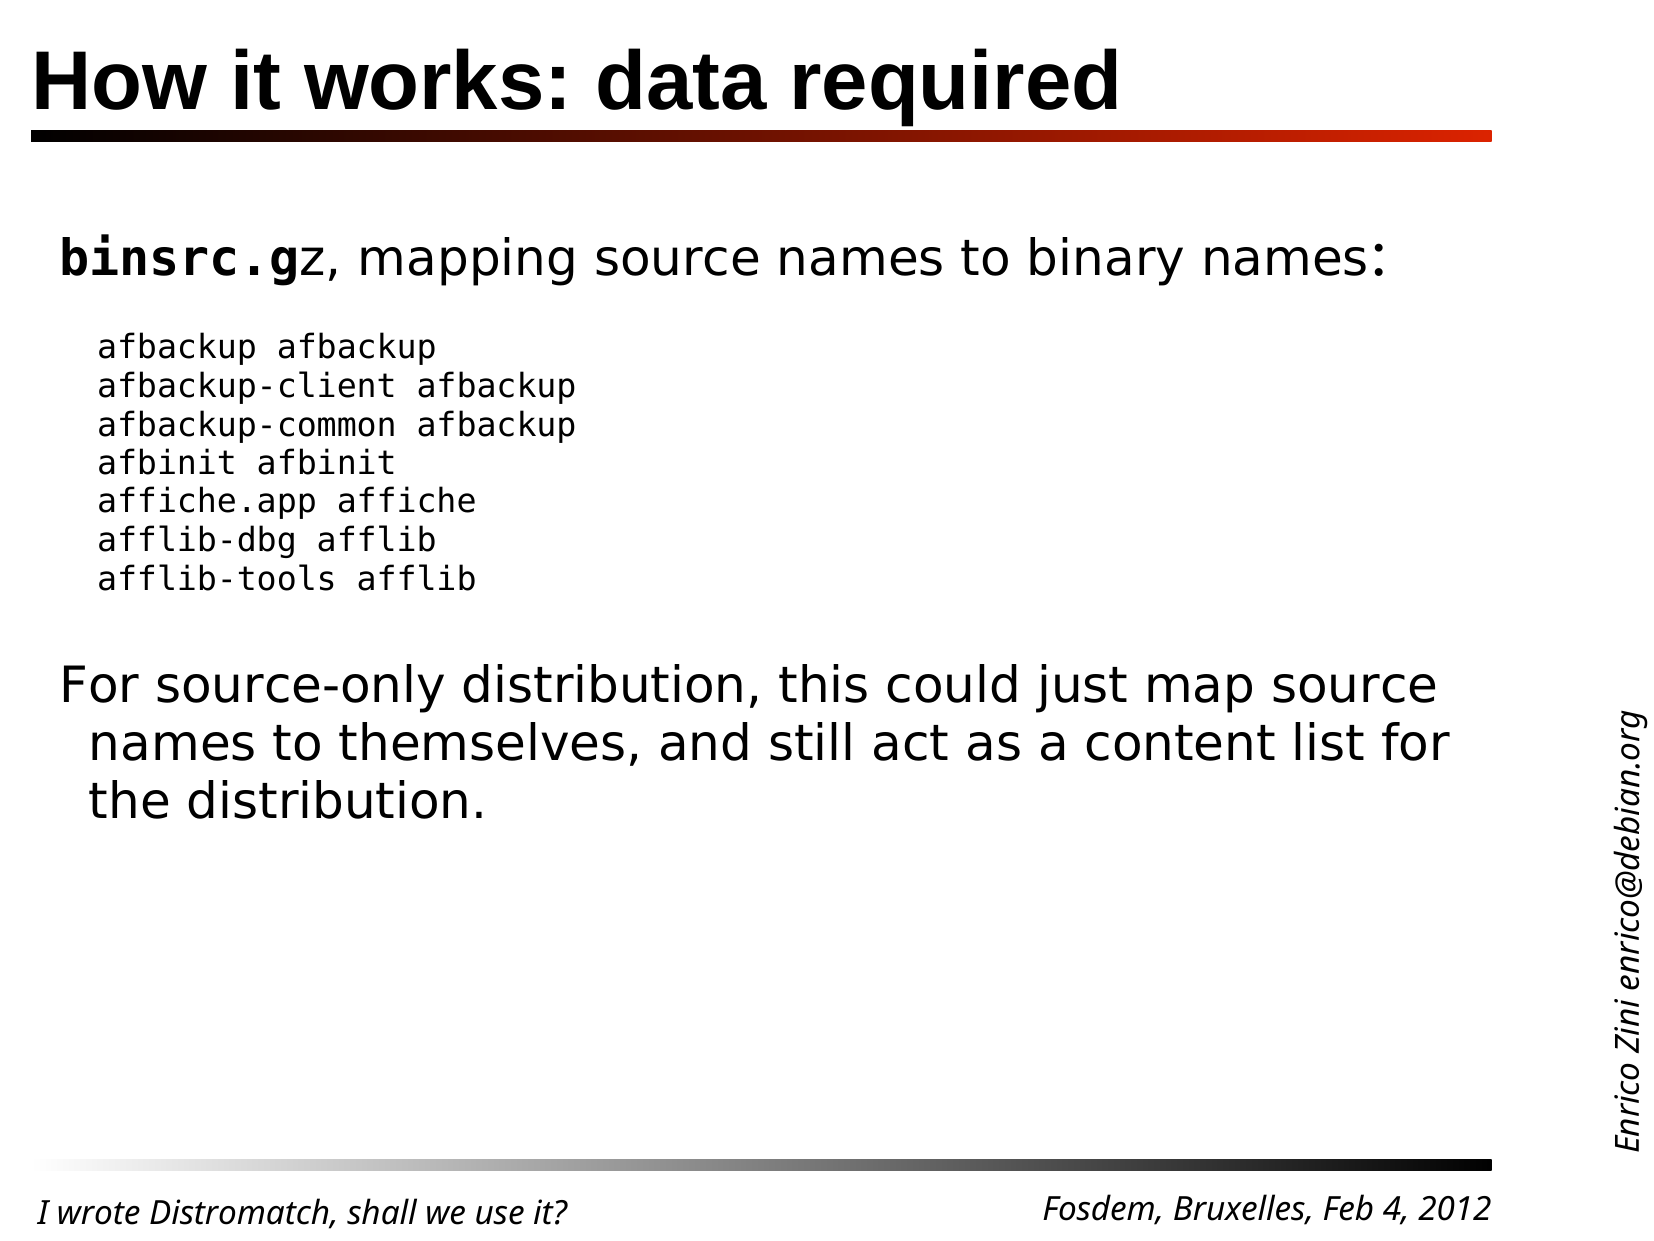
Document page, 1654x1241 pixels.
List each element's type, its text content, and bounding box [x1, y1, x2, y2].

text_box How it works: data required [31, 34, 1438, 168]
text_box binsrc.gz, mapping source names to binary names: afbackup afbackup afbackup-client afbackup afbackup-common afbackup afbinit afbinit affiche.app affiche afflib-dbg afflib afflib-tools afflib For source-only distribution, this could just map source names to themselves, and still act as a content list for the distribution. [30, 215, 1507, 1089]
